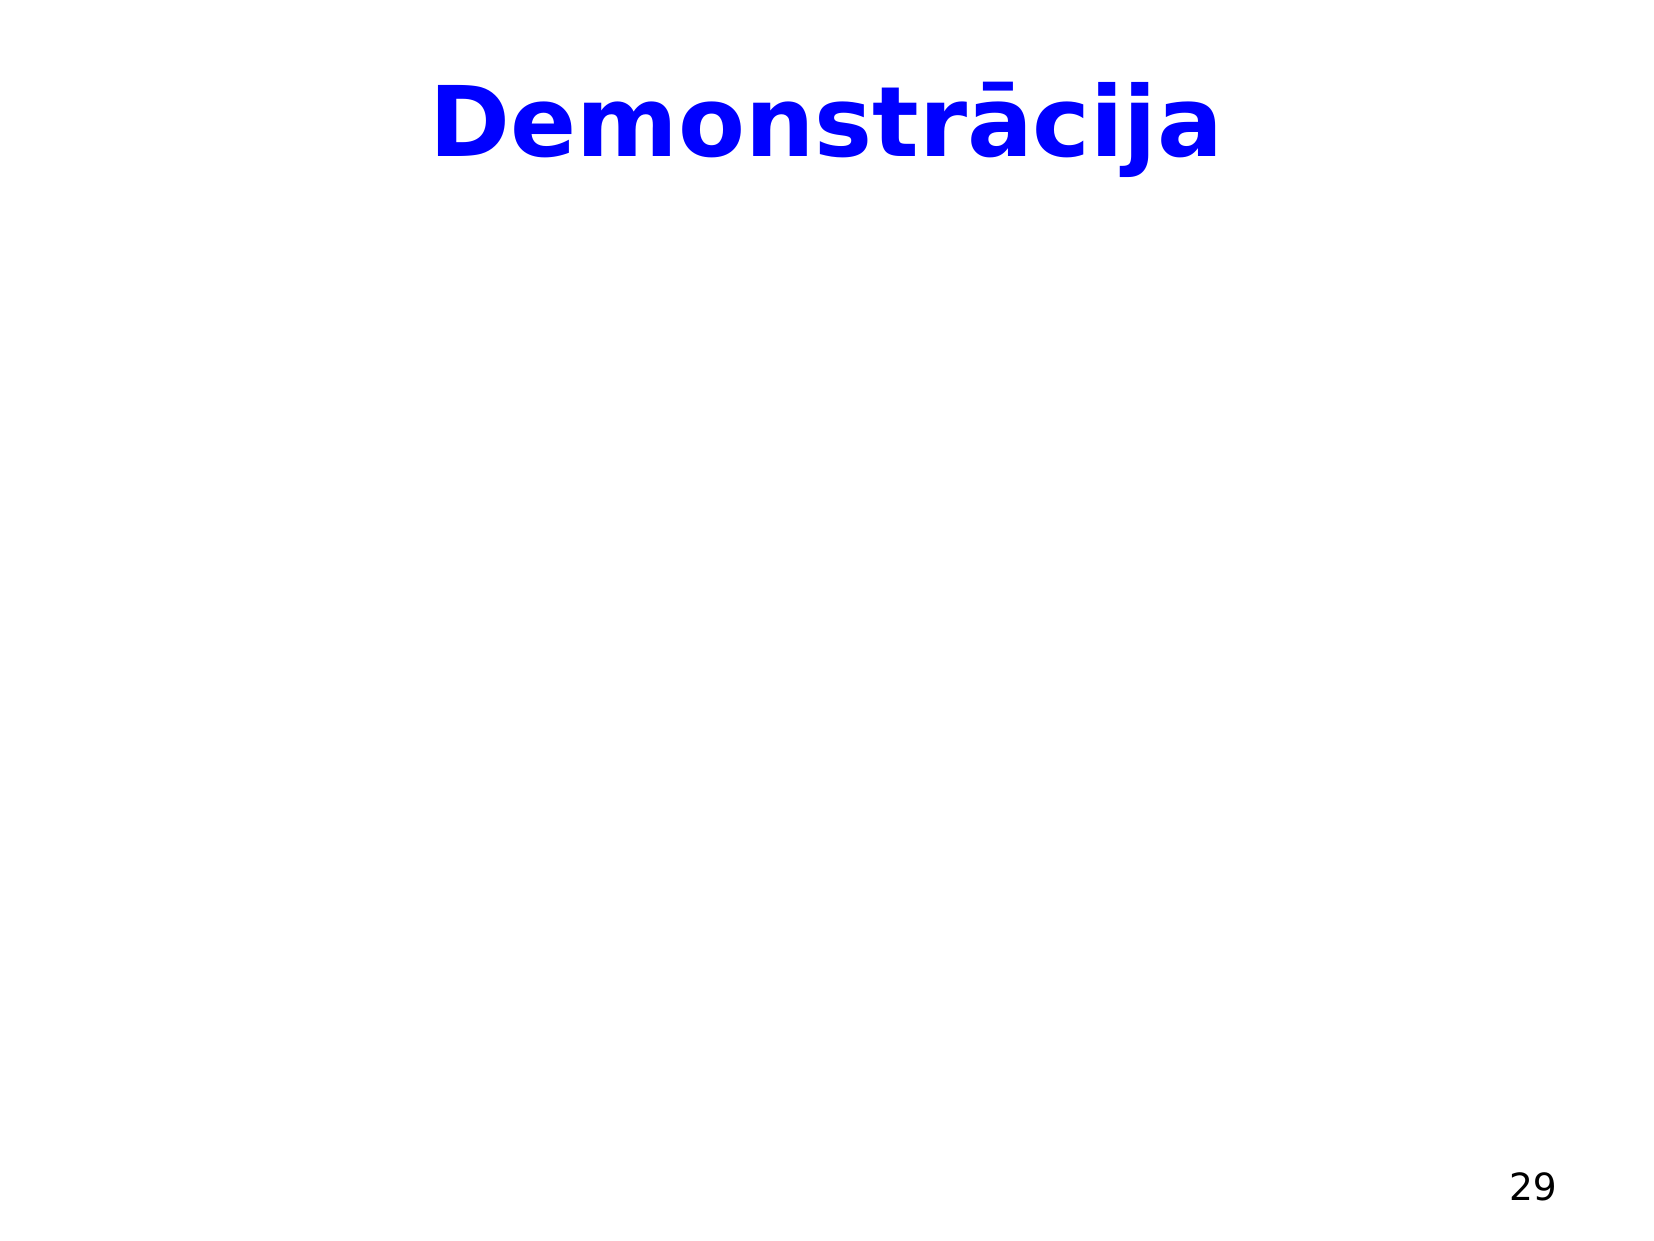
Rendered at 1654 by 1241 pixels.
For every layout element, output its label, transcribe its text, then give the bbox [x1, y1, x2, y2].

title Demonstrācija [82, 49, 1571, 196]
